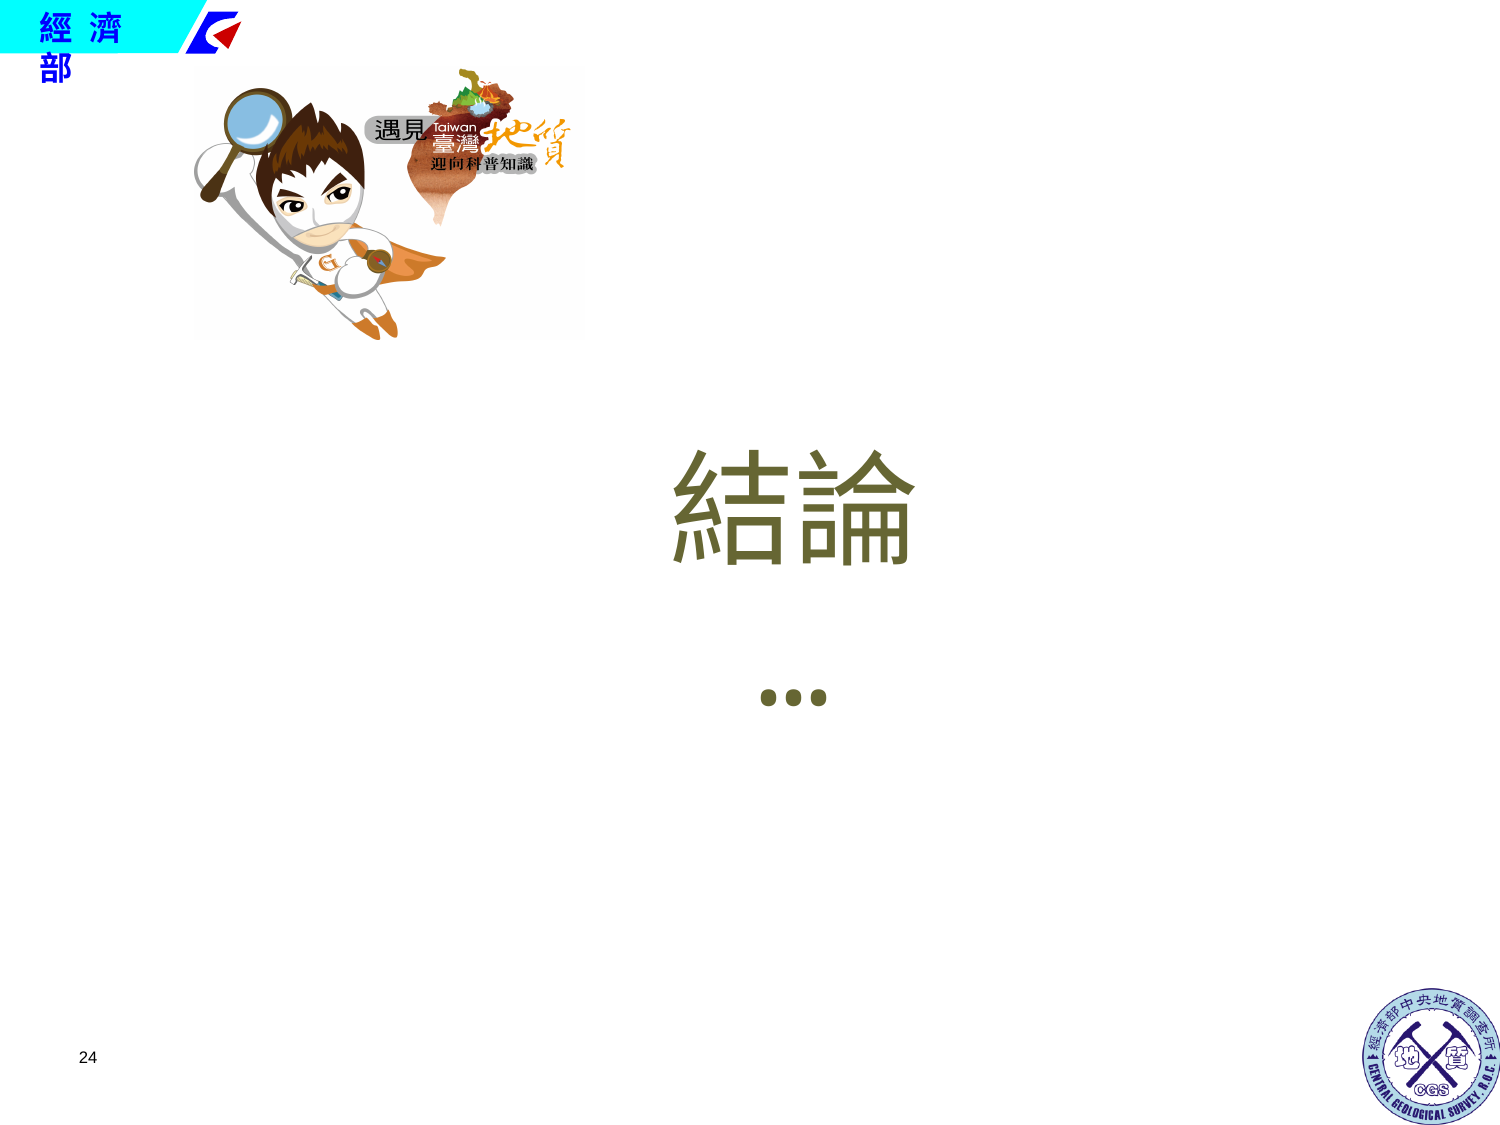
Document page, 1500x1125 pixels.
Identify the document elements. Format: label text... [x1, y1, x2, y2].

picture [1362, 988, 1500, 1125]
title 結論 … [88, 314, 1500, 846]
picture [194, 66, 585, 340]
